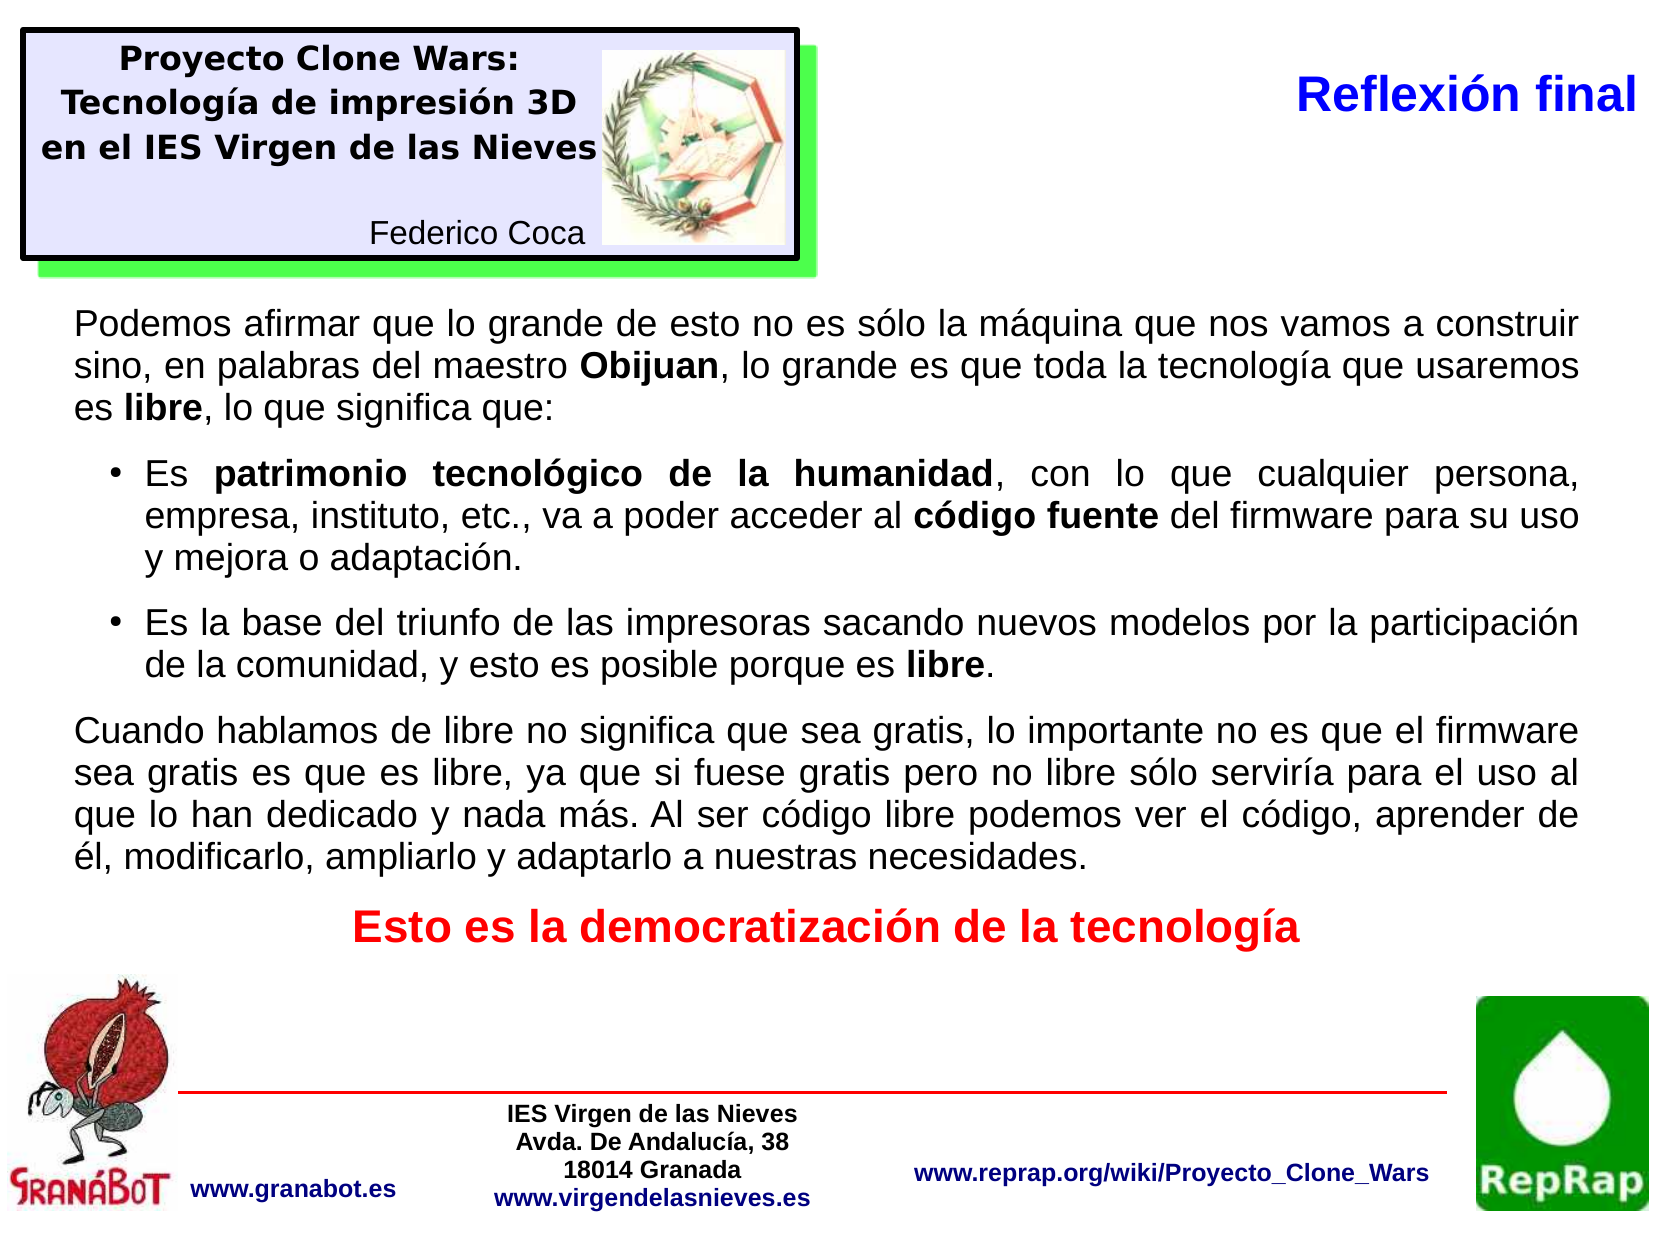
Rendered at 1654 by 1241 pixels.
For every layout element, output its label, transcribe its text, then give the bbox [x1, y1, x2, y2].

picture [7, 974, 178, 1211]
picture [602, 50, 786, 245]
text_box www.granabot.es [178, 1167, 414, 1211]
text_box www.reprap.org/wiki/Proyecto_Clone_Wars [899, 1151, 1447, 1196]
picture [1476, 996, 1649, 1211]
text_box Reflexión final [1281, 59, 1654, 131]
text_box Podemos afirmar que lo grande de esto no es sólo la máquina que nos vamos a construir sino, en palabras del maestro Obijuan, lo grande es que toda la tecnología que usaremos es libre, lo que significa que: Es patrimonio tecnológico de la humanidad, con lo que cualquier persona, empresa, instituto, etc., va a poder acceder al código fuente del firmware para su uso y mejora o adaptación. Es la base del triunfo de las impresoras sacando nuevos modelos por la participación de la comunidad, y esto es posible porque es libre. Cuando hablamos de libre no significa que sea gratis, lo importante no es que el firmware sea gratis es que es libre, ya que si fuese gratis pero no libre sólo serviría para el uso al que lo han dedicado y nada más. Al ser código libre podemos ver el código, aprender de él, modificarlo, ampliarlo y adaptarlo a nuestras necesidades. Esto es la democratización de la tecnología [59, 295, 1595, 968]
text_box IES Virgen de las Nieves Avda. De Andalucía, 38 18014 Granada www.virgendelasnieves.es [479, 1092, 827, 1223]
text_box Proyecto Clone Wars: Tecnología de impresión 3D en el IES Virgen de las Nieves [23, 29, 798, 259]
text_box Federico Coca [354, 206, 601, 259]
